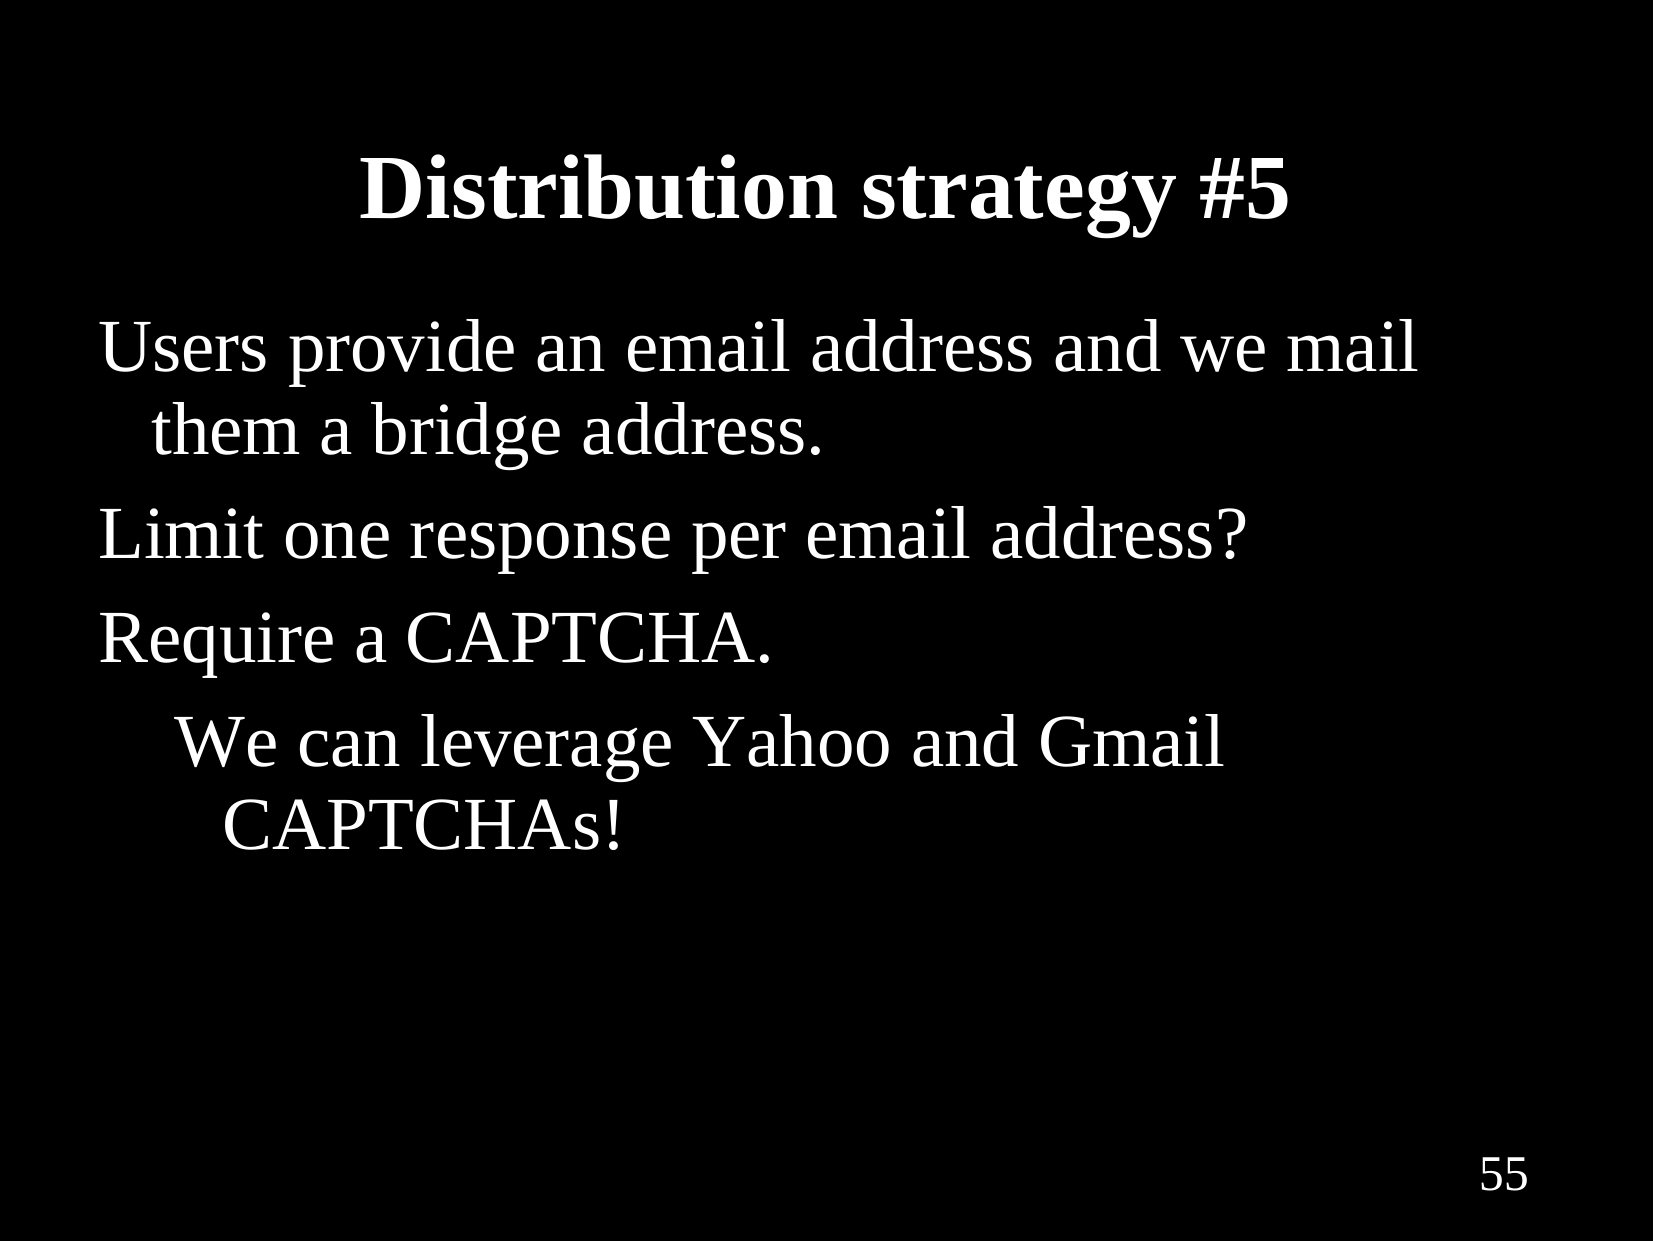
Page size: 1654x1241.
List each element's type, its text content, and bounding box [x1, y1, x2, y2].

list Users provide an email address and we mail them a bridge address. Limit one response per email address? Require a CAPTCHA. We can leverage Yahoo and Gmail CAPTCHAs! [80, 304, 1572, 1094]
title Distribution strategy #5 [120, 92, 1533, 284]
